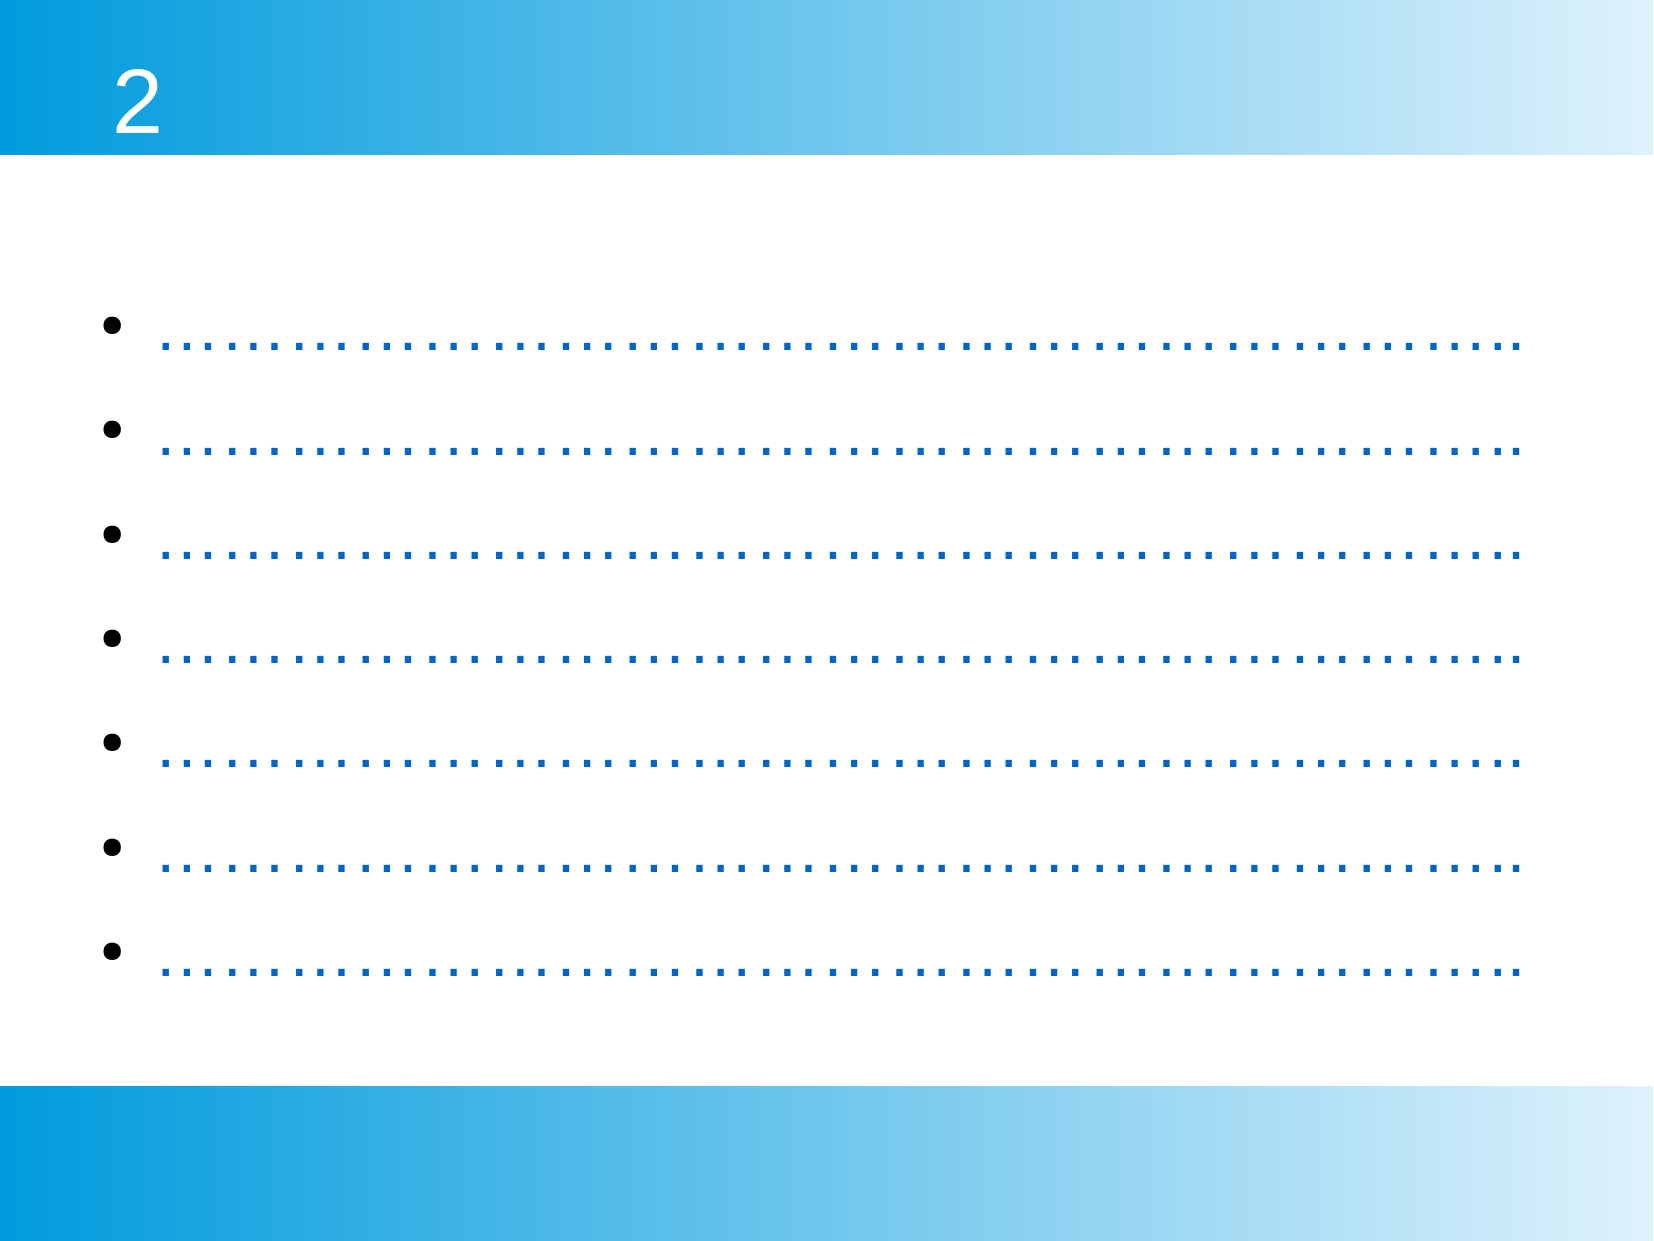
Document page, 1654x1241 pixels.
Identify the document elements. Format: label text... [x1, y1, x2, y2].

list …………………………………………………….. …………………………………………………….. …………………………………………………….. …………………………………………………….. …………………………………………………….. …………………………………………………….. …………………………………………………….. [82, 290, 1571, 1010]
title 2 [82, 49, 1571, 155]
